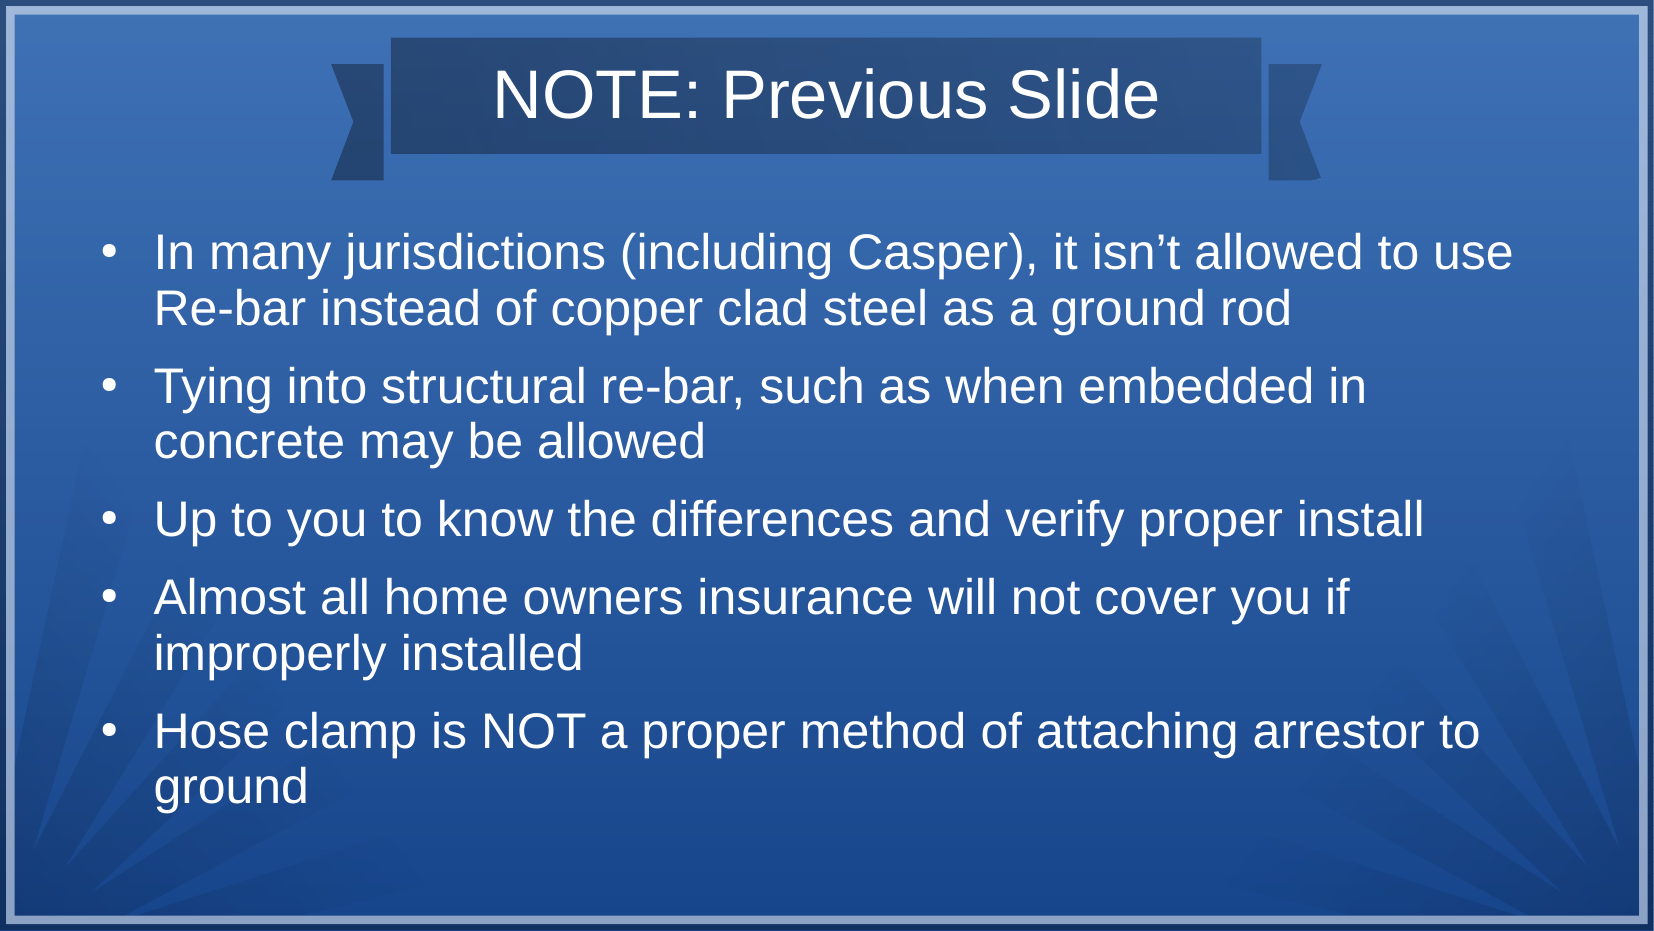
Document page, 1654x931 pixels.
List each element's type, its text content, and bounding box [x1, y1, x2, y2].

list In many jurisdictions (including Casper), it isn’t allowed to use Re-bar instead of copper clad steel as a ground rod Tying into structural re-bar, such as when embedded in concrete may be allowed Up to you to know the differences and verify proper install Almost all home owners insurance will not cover you if improperly installed Hose clamp is NOT a proper method of attaching arrestor to ground [82, 224, 1571, 848]
title NOTE: Previous Slide [389, 35, 1264, 154]
